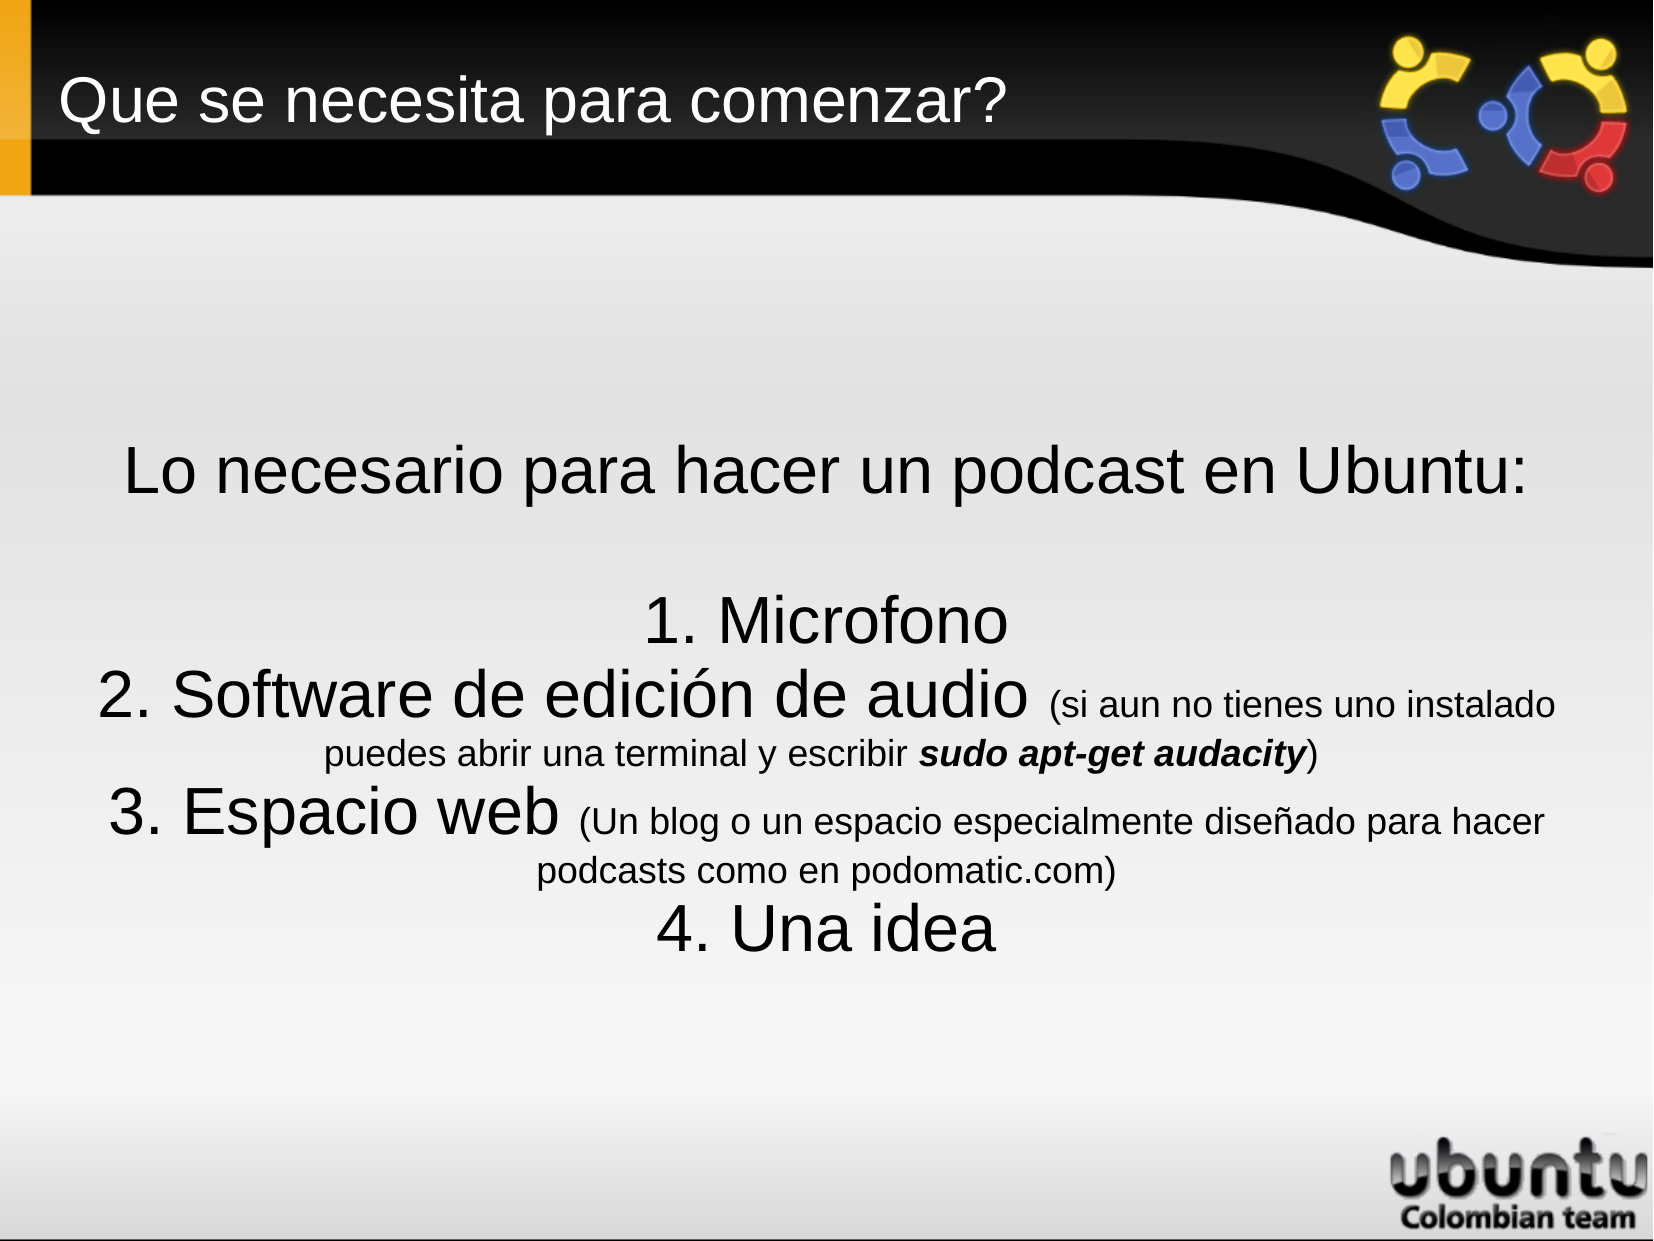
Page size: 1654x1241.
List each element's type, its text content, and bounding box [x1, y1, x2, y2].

subtitle Lo necesario para hacer un podcast en Ubuntu: 1. Microfono 2. Software de edición de audio (si aun no tienes uno instalado puedes abrir una terminal y escribir sudo apt-get audacity) 3. Espacio web (Un blog o un espacio especialmente diseñado para hacer podcasts como en podomatic.com) 4. Una idea [82, 290, 1571, 1109]
title Que se necesita para comenzar? [59, 41, 1376, 160]
picture [0, 0, 1653, 1241]
